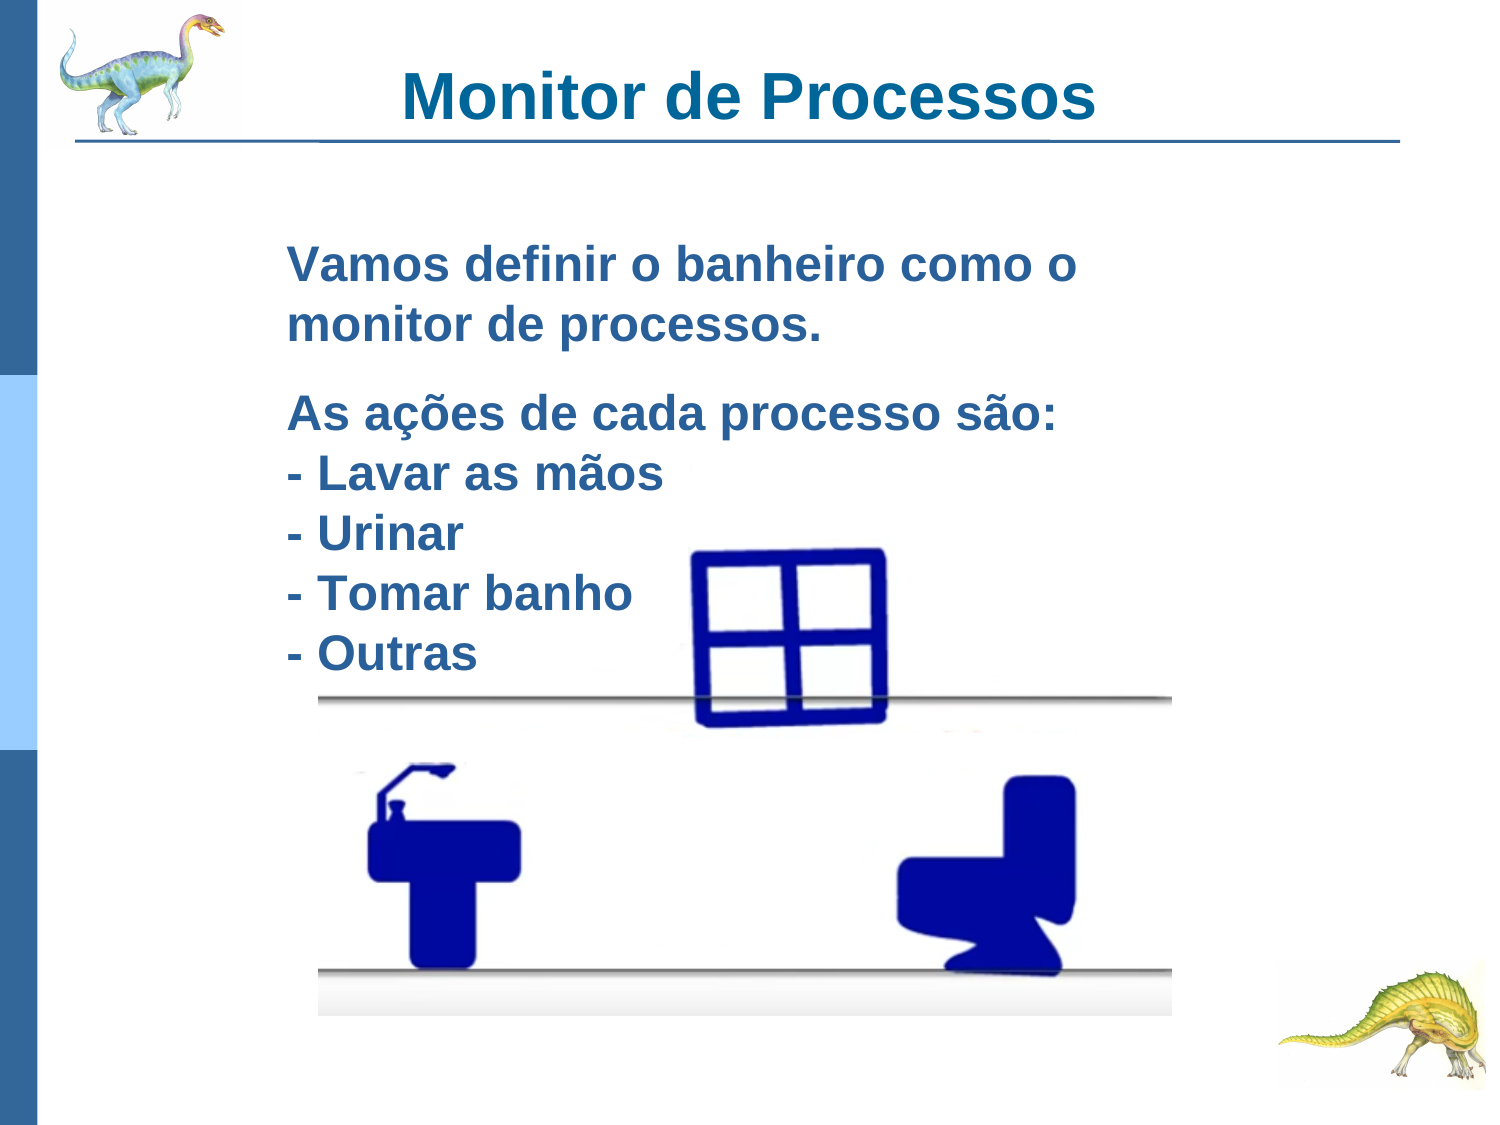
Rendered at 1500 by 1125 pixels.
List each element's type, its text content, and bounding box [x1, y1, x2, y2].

picture [318, 688, 1172, 1016]
text_box Vamos definir o banheiro como o monitor de processos. [271, 224, 1111, 373]
text_box As ações de cada processo são: - Lavar as mãos - Urinar - Tomar banho - Outras [271, 373, 1406, 688]
picture [46, 0, 243, 149]
picture [1275, 959, 1486, 1090]
text_box Monitor de Processos [75, 45, 1426, 141]
